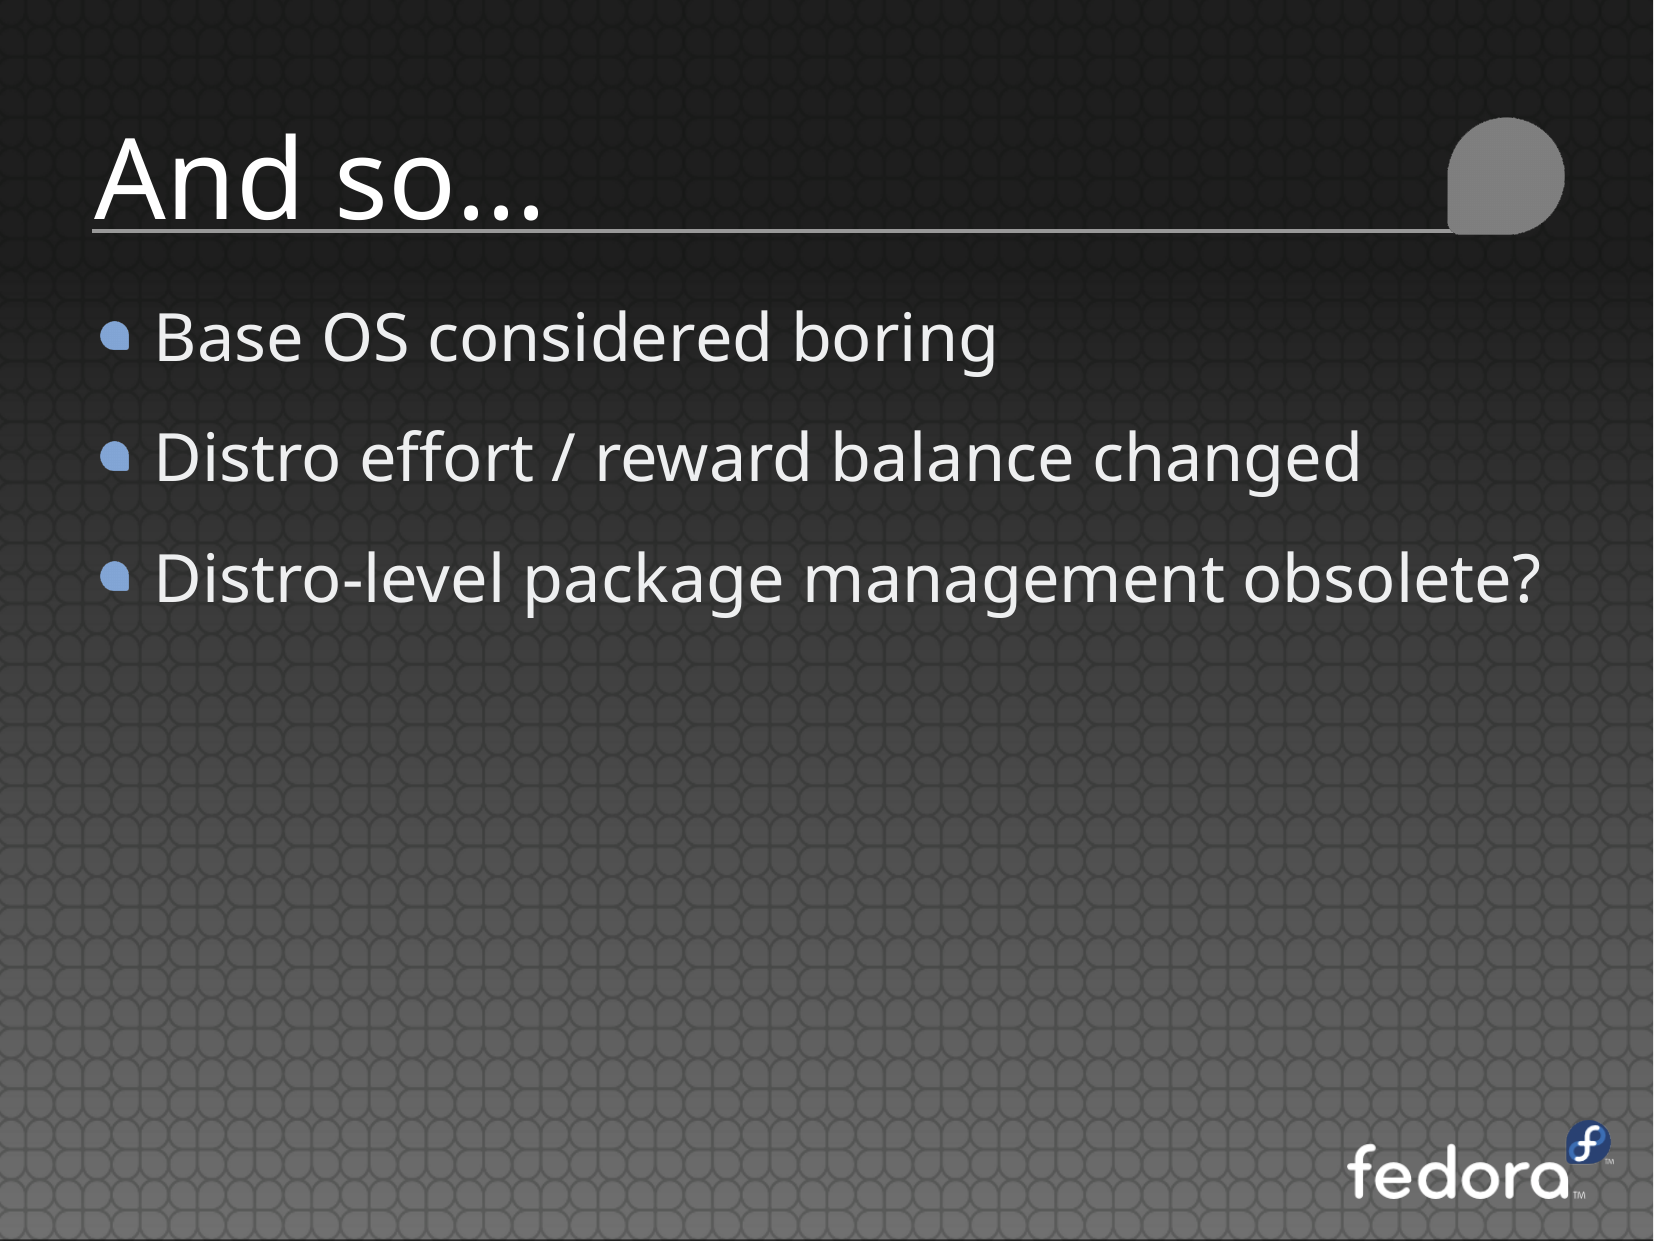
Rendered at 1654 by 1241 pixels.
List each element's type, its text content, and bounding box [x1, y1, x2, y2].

picture [0, 0, 1654, 1241]
title And so... [94, 100, 1425, 251]
list Base OS considered boring Distro effort / reward balance changed Distro-level package management obsolete? [82, 290, 1571, 1095]
